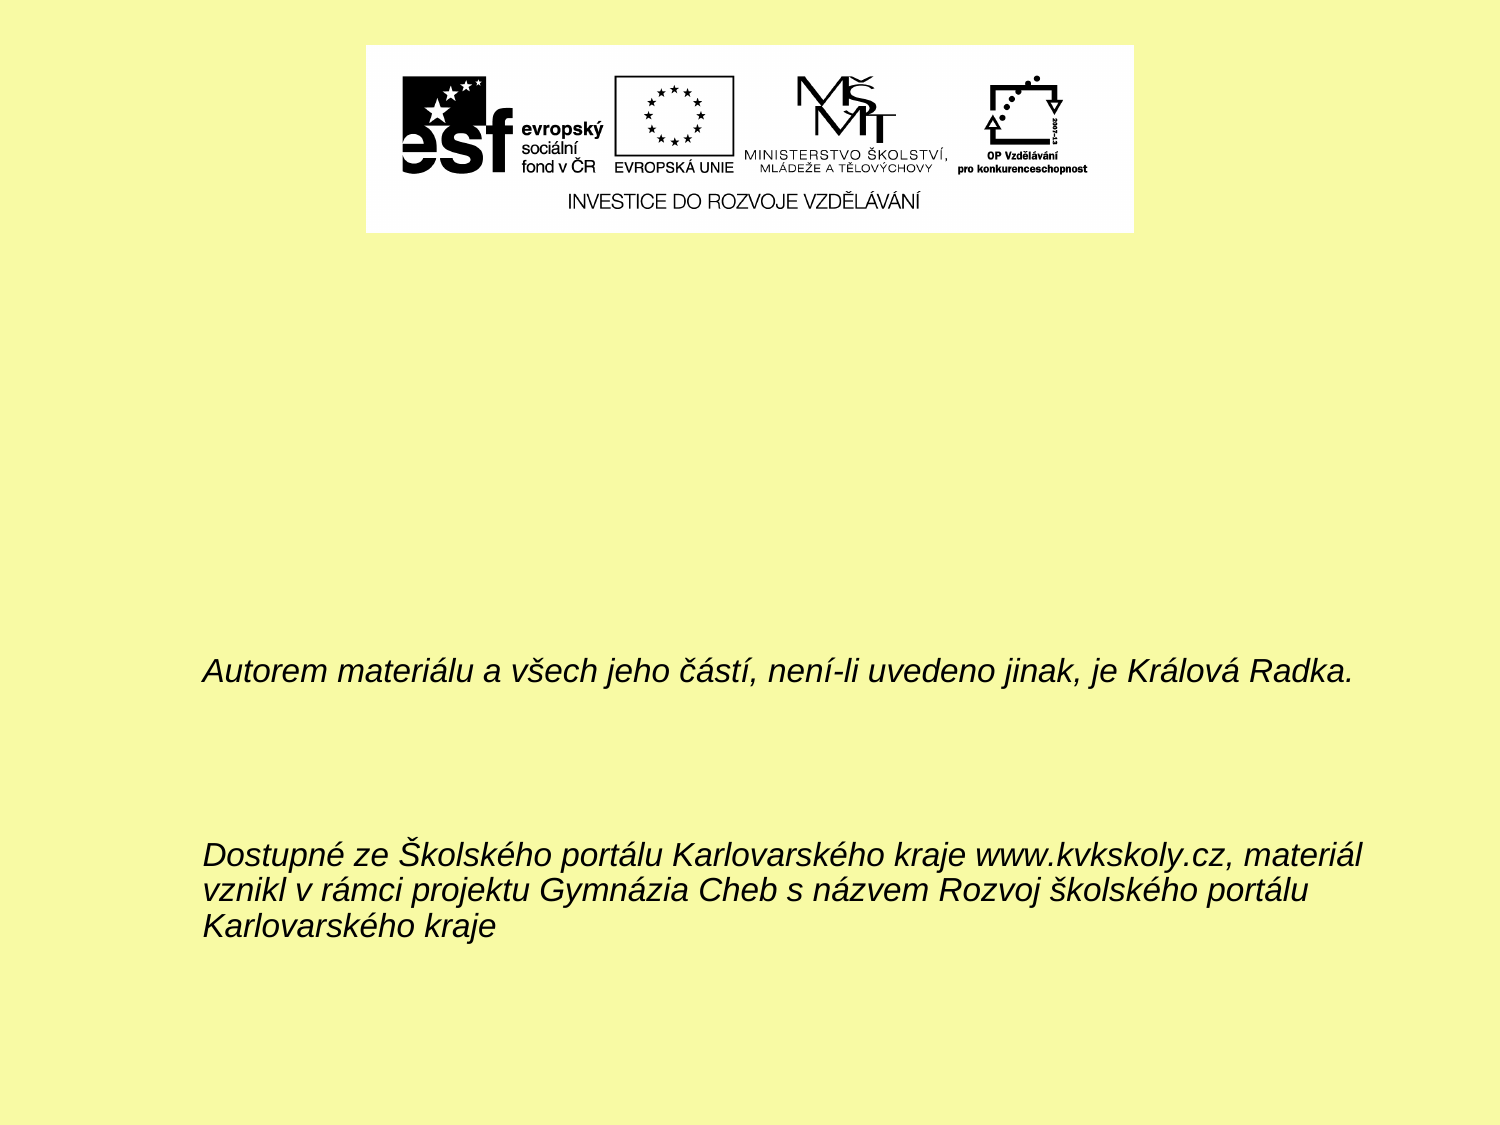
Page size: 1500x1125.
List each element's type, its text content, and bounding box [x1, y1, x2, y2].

list Autorem materiálu a všech jeho částí, není-li uvedeno jinak, je Králová Radka. Dostupné ze Školského portálu Karlovarského kraje www.kvkskoly.cz, materiál vznikl v rámci projektu Gymnázia Cheb s názvem Rozvoj školského portálu Karlovarského kraje [75, 262, 1426, 1005]
picture [366, 45, 1134, 233]
